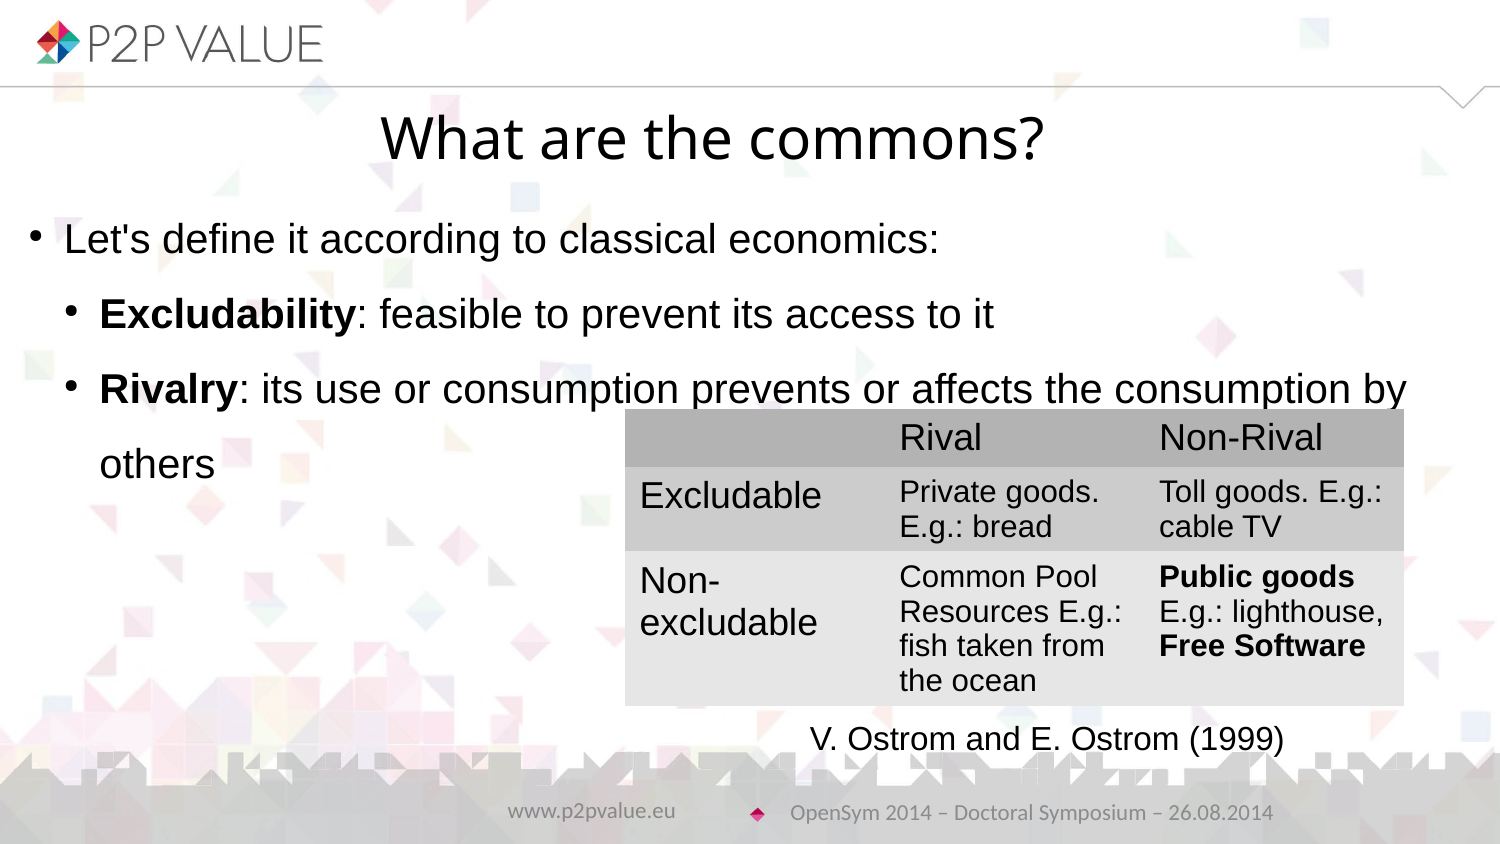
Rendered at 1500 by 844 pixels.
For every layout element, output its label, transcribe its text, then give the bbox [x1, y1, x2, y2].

text_box OpenSym 2014 – Doctoral Symposium – 26.08.2014 [777, 788, 1470, 834]
table_cell Private goods. E.g.: bread [885, 467, 1144, 551]
table_cell Non-excludable [625, 551, 885, 706]
table_header Rival [885, 409, 1144, 467]
table_cell Common Pool Resources E.g.: fish taken from the ocean [885, 551, 1144, 706]
table_cell Public goods E.g.: lighthouse, Free Software [1144, 551, 1404, 706]
text_box V. Ostrom and E. Ostrom (1999) [795, 713, 1426, 766]
subtitle Let's define it according to classical economics: Excludability: feasible to prevent its access to it Rivalry: its use or consumption prevents or affects the consumption by others [15, 180, 1496, 736]
table_header [625, 409, 885, 467]
table_header Non-Rival [1144, 409, 1404, 467]
table_cell Excludable [625, 467, 885, 551]
picture [0, 0, 1500, 844]
table_cell Toll goods. E.g.: cable TV [1144, 467, 1404, 551]
title What are the commons? [60, 92, 1366, 180]
text_box www.p2pvalue.eu [501, 789, 720, 829]
